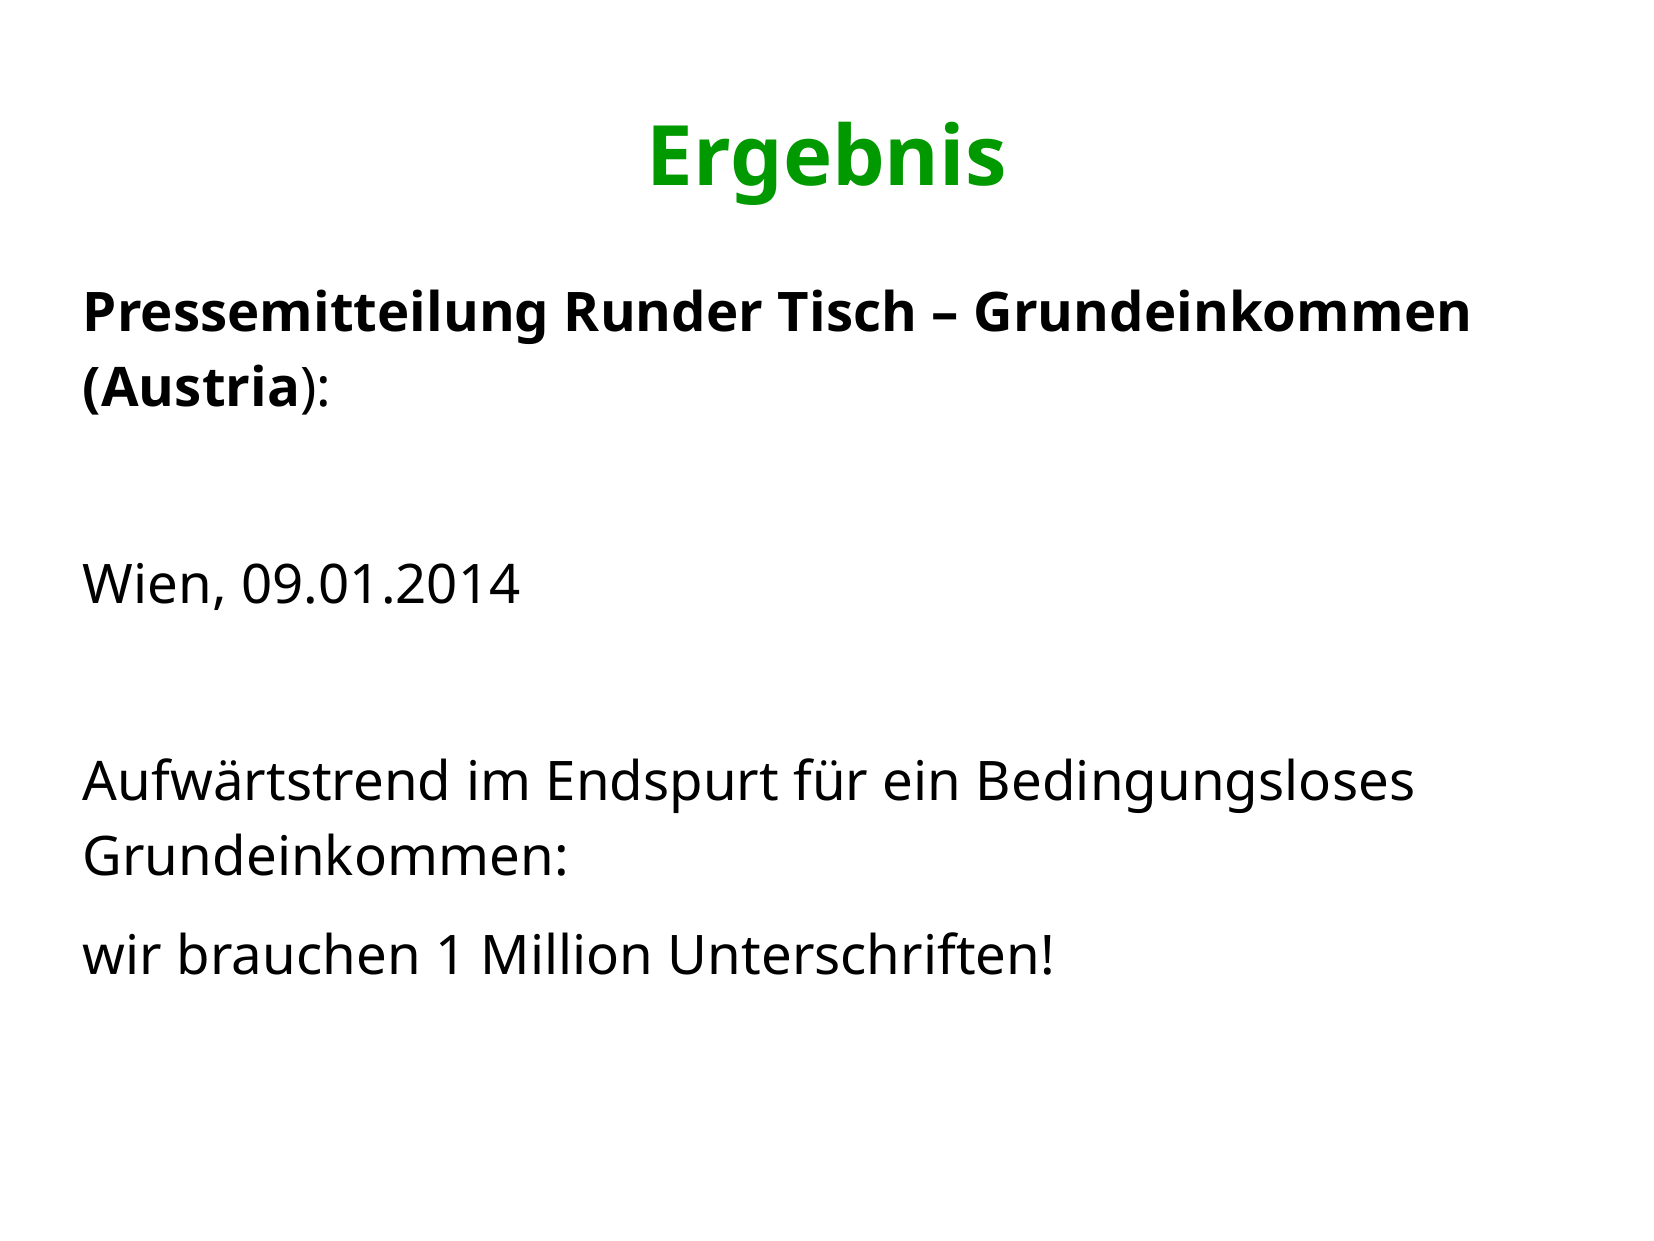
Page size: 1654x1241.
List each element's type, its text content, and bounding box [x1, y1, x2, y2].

list Pressemitteilung Runder Tisch – Grundeinkommen (Austria): Wien, 09.01.2014 Aufwärtstrend im Endspurt für ein Bedingungsloses Grundeinkommen: wir brauchen 1 Million Unterschriften! [82, 272, 1571, 993]
title Ergebnis [82, 49, 1571, 257]
